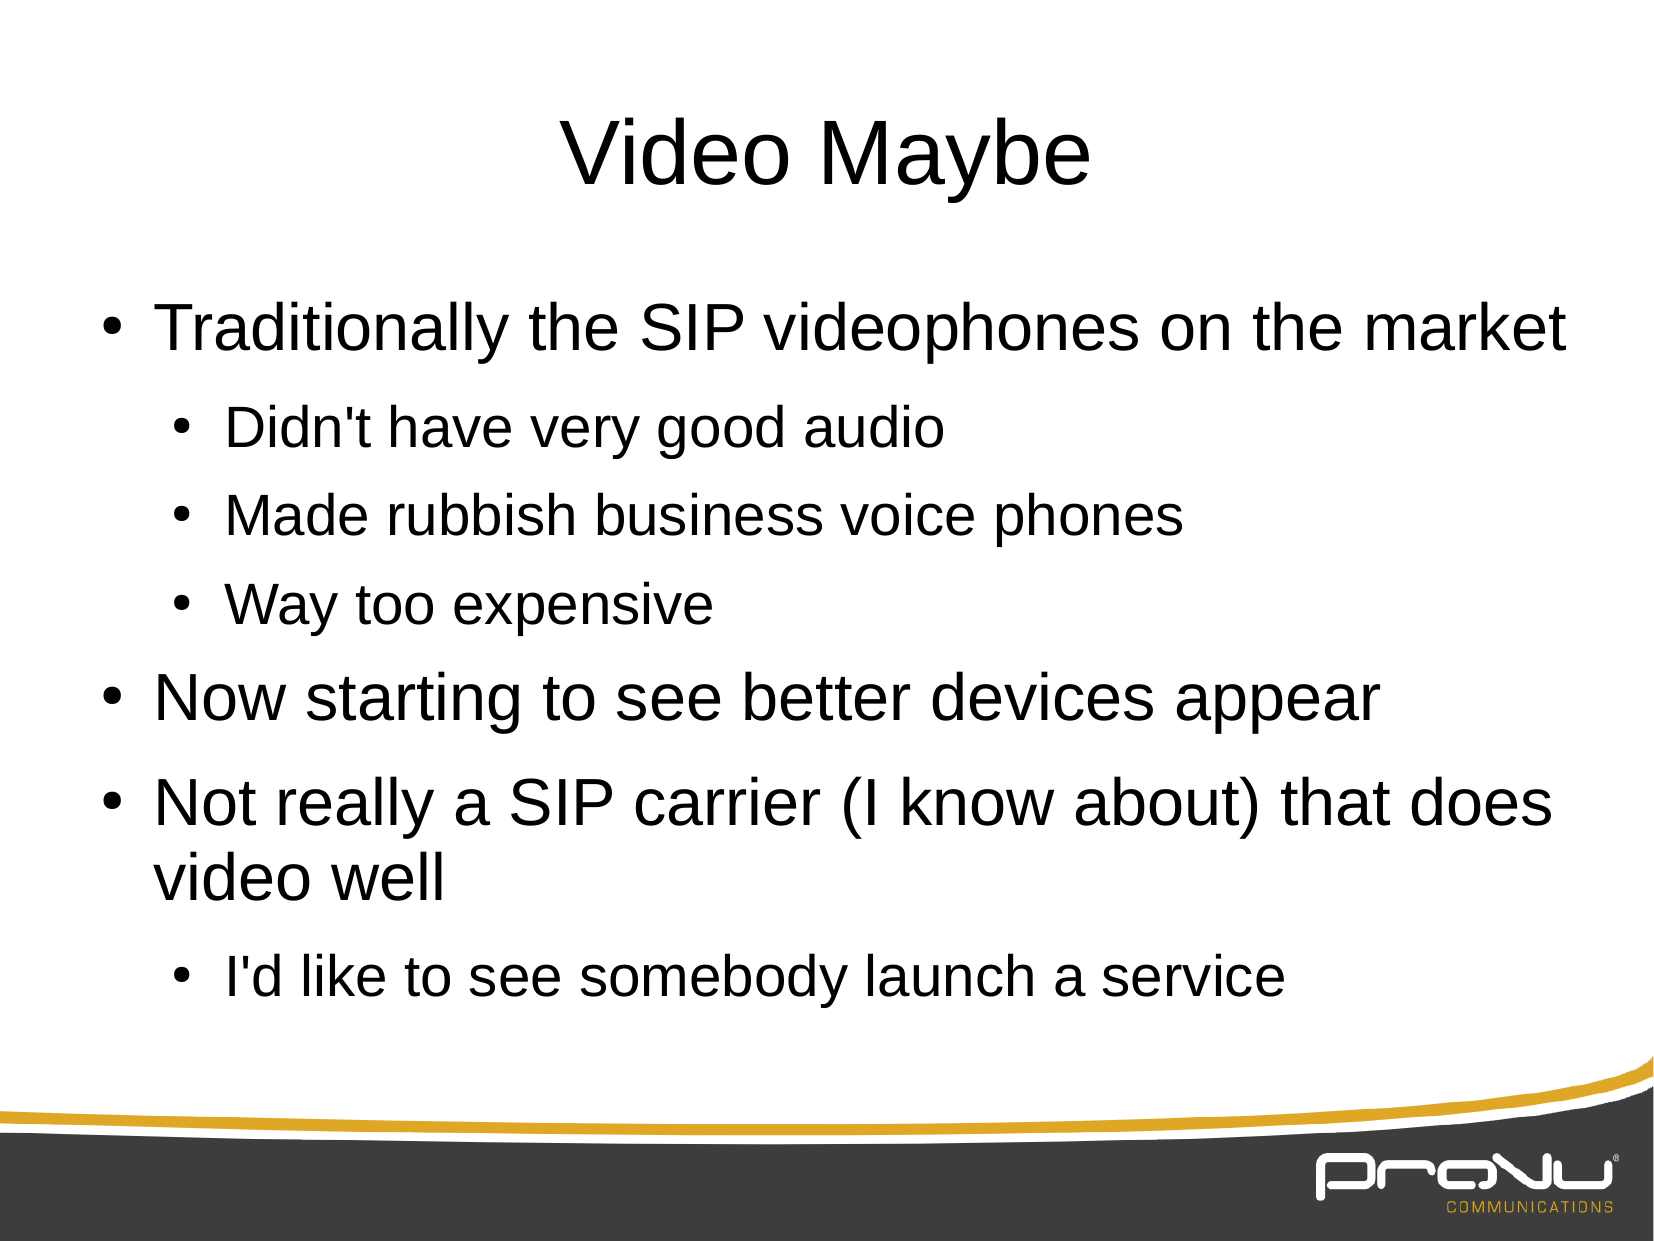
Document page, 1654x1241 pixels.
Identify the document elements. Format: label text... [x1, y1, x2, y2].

list Traditionally the SIP videophones on the market Didn't have very good audio Made rubbish business voice phones Way too expensive Now starting to see better devices appear Not really a SIP carrier (I know about) that does video well I'd like to see somebody launch a service [82, 290, 1571, 1109]
picture [0, 1039, 1654, 1241]
title Video Maybe [82, 49, 1571, 257]
